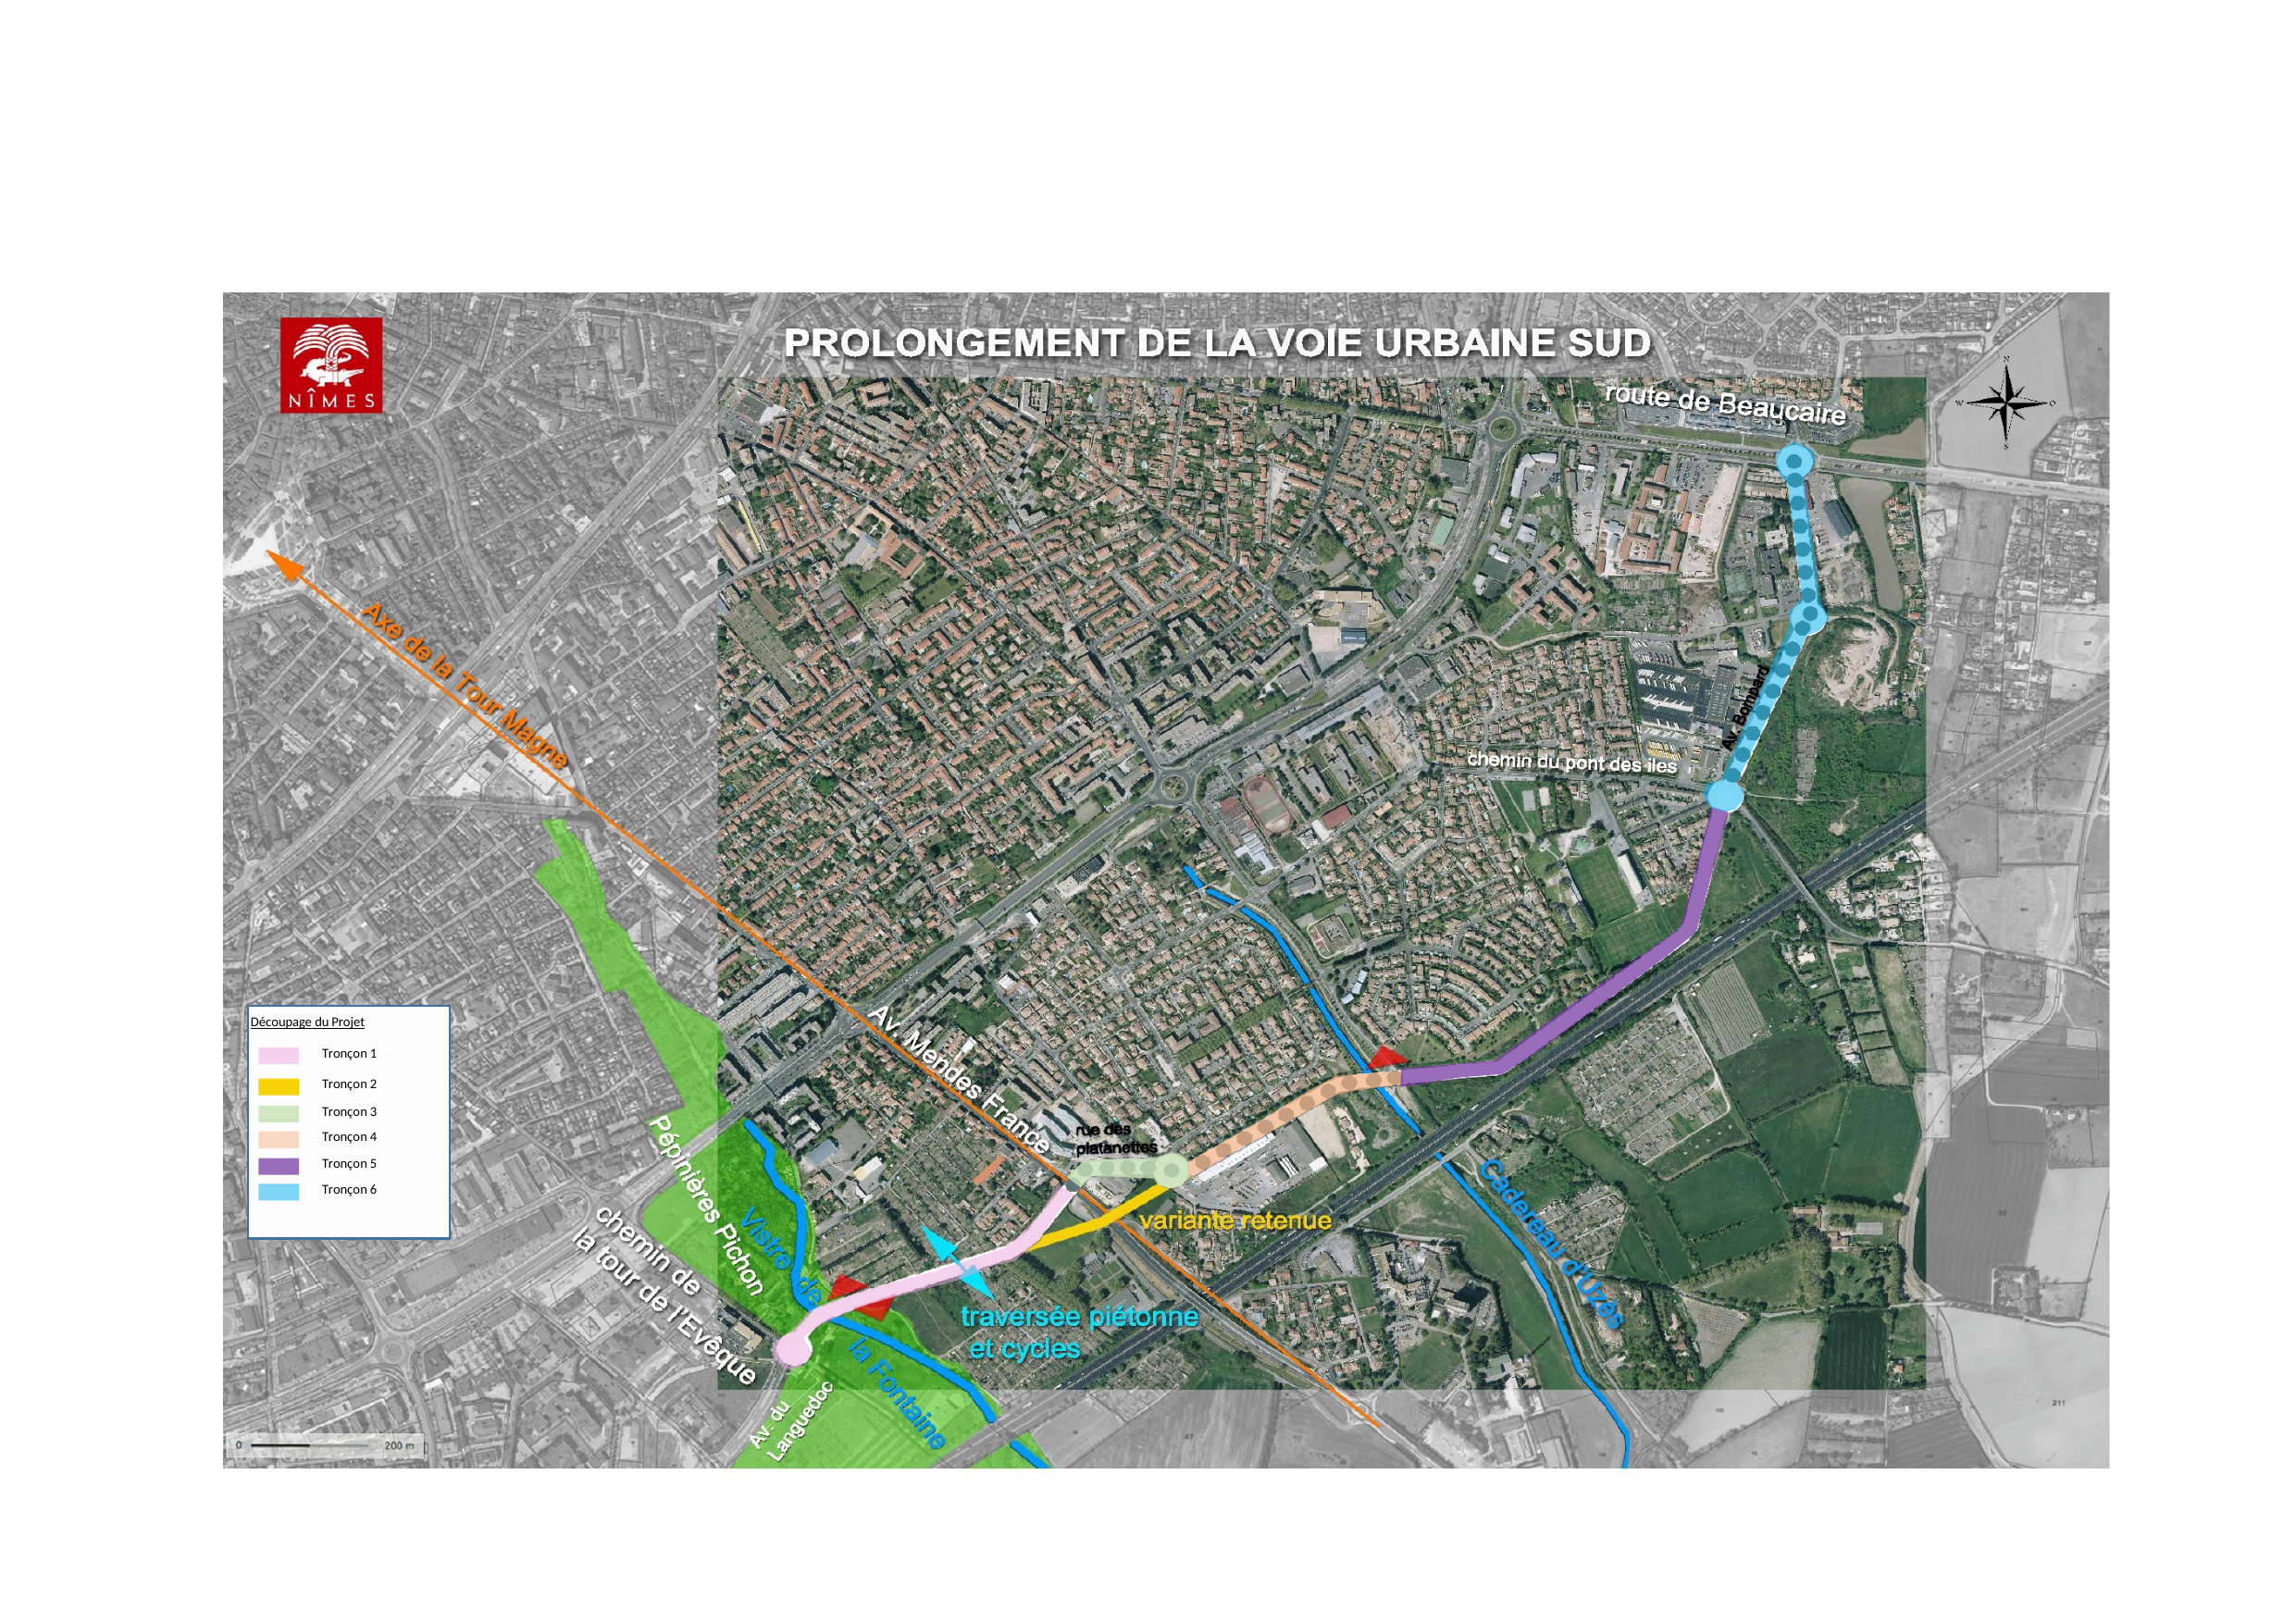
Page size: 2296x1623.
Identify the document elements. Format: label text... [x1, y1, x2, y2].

picture [222, 256, 2110, 1505]
text_box [1066, 441, 1830, 1189]
text_box Tronçon 2 [308, 1068, 511, 1095]
text_box Tronçon 1 [308, 1036, 511, 1068]
text_box [440, 1006, 451, 1036]
text_box Tronçon 3 [308, 1095, 511, 1121]
text_box Tronçon 5 [308, 1147, 511, 1173]
text_box Tronçon 4 [308, 1121, 511, 1147]
text_box [247, 1037, 451, 1239]
text_box Tronçon 6 [308, 1173, 511, 1205]
text_box Découpage du Projet [237, 1006, 440, 1037]
text_box [772, 1183, 1074, 1369]
